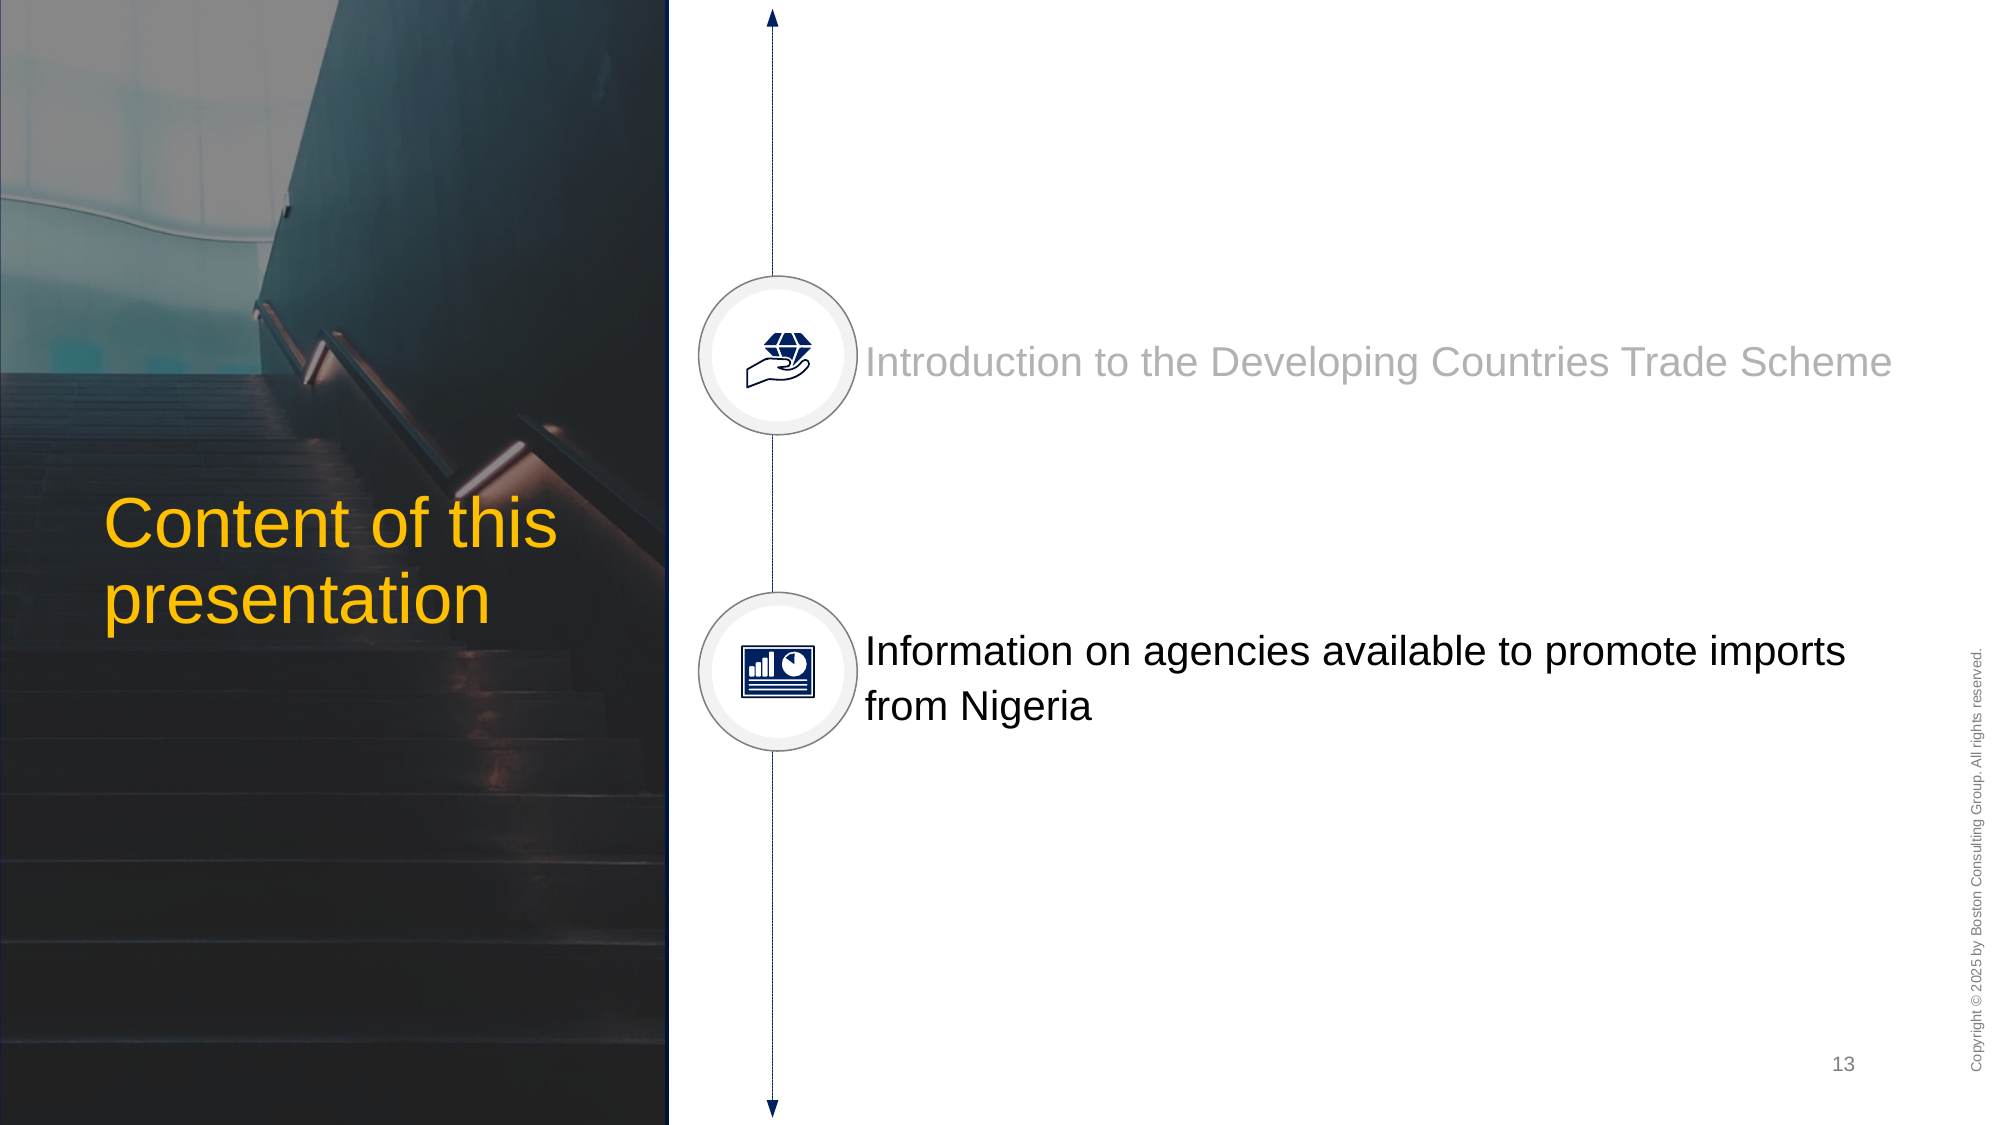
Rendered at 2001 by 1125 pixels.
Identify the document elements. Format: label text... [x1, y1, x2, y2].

text_box Information on agencies available to promote imports from Nigeria [865, 618, 1897, 728]
text_box [0, 0, 665, 1125]
title Content of this presentation [103, 439, 617, 686]
text_box [698, 276, 858, 435]
text_box [698, 592, 858, 752]
text_box Introduction to the Developing Countries Trade Scheme [865, 330, 1897, 385]
